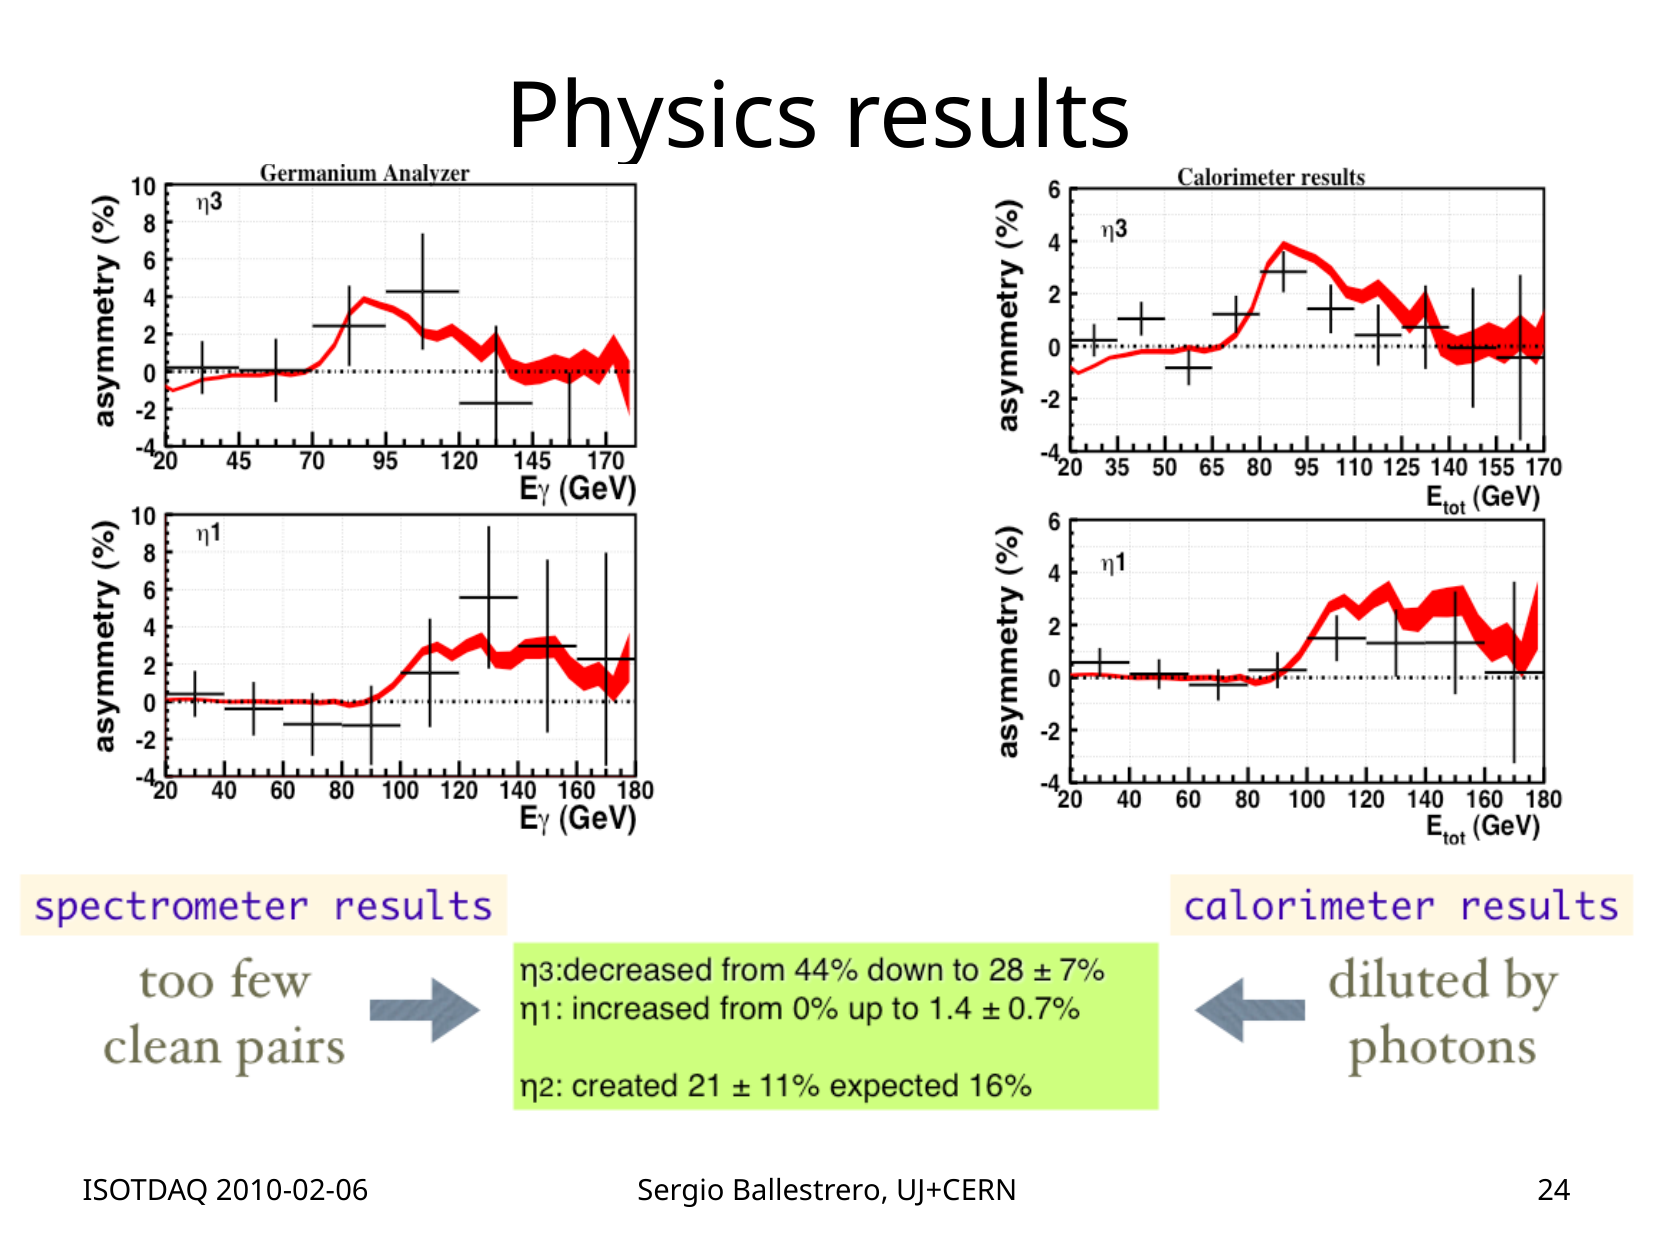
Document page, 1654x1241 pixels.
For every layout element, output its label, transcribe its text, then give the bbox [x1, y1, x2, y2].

picture [2, 857, 1654, 1119]
title Physics results [75, 37, 1564, 188]
picture [987, 158, 1564, 851]
picture [85, 164, 656, 839]
